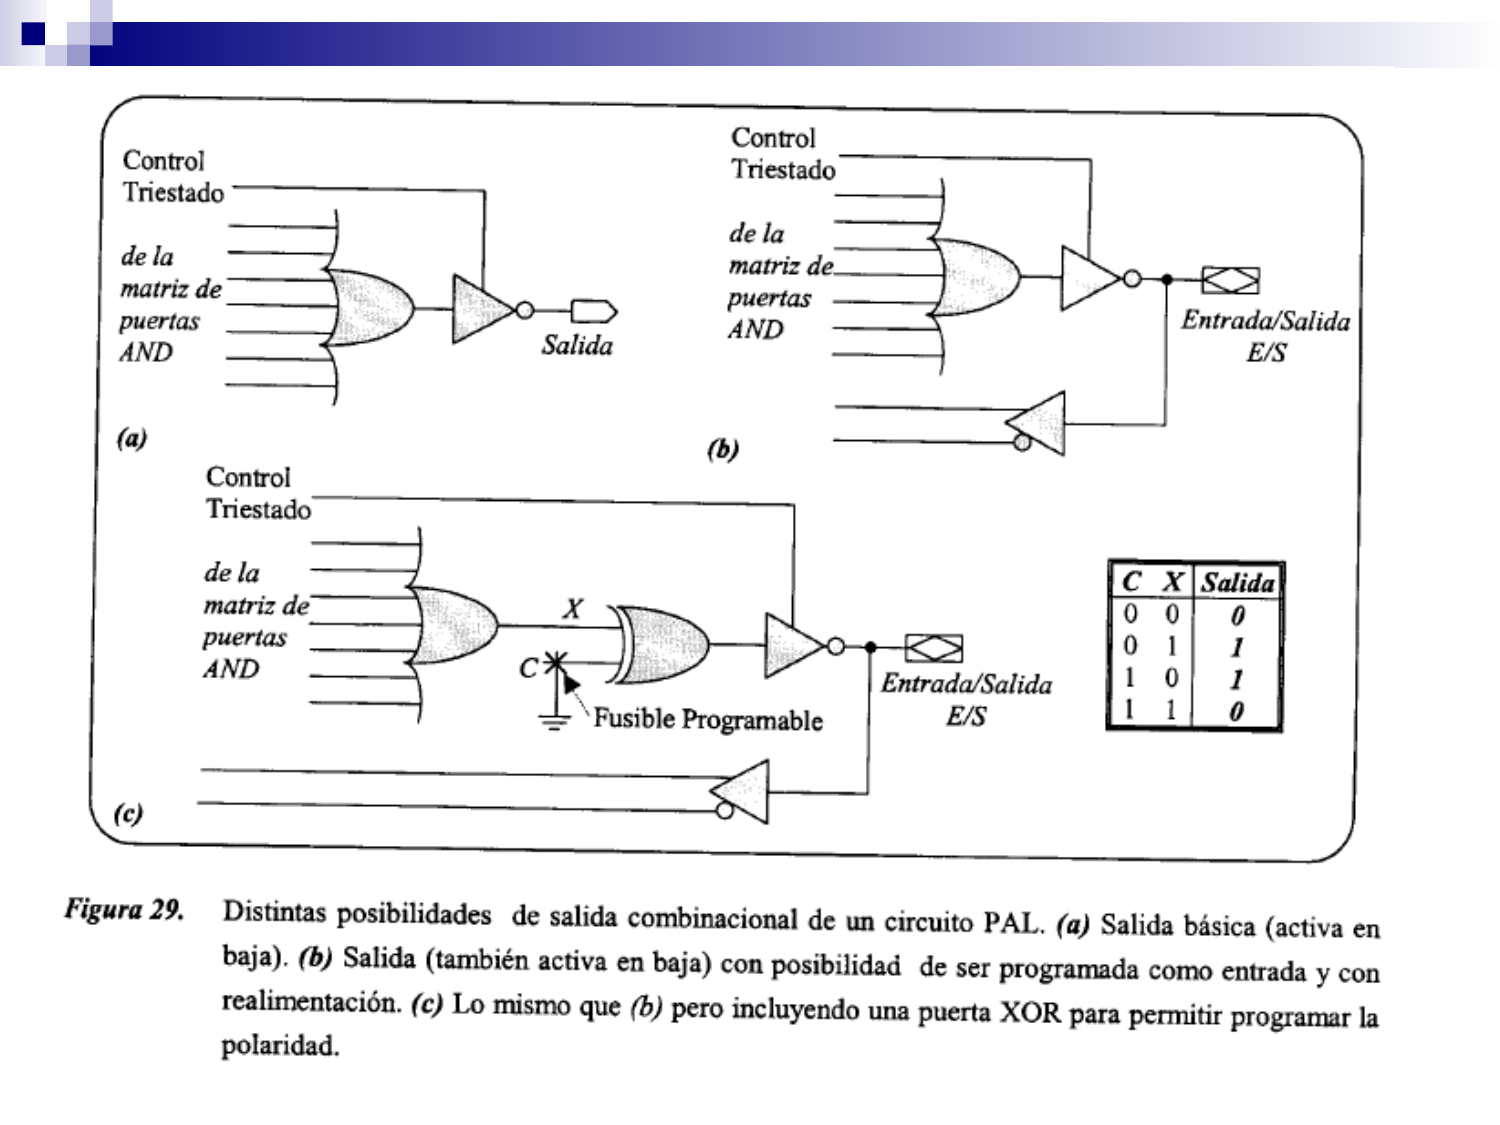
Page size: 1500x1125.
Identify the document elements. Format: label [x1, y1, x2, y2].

picture [0, 66, 1394, 1090]
